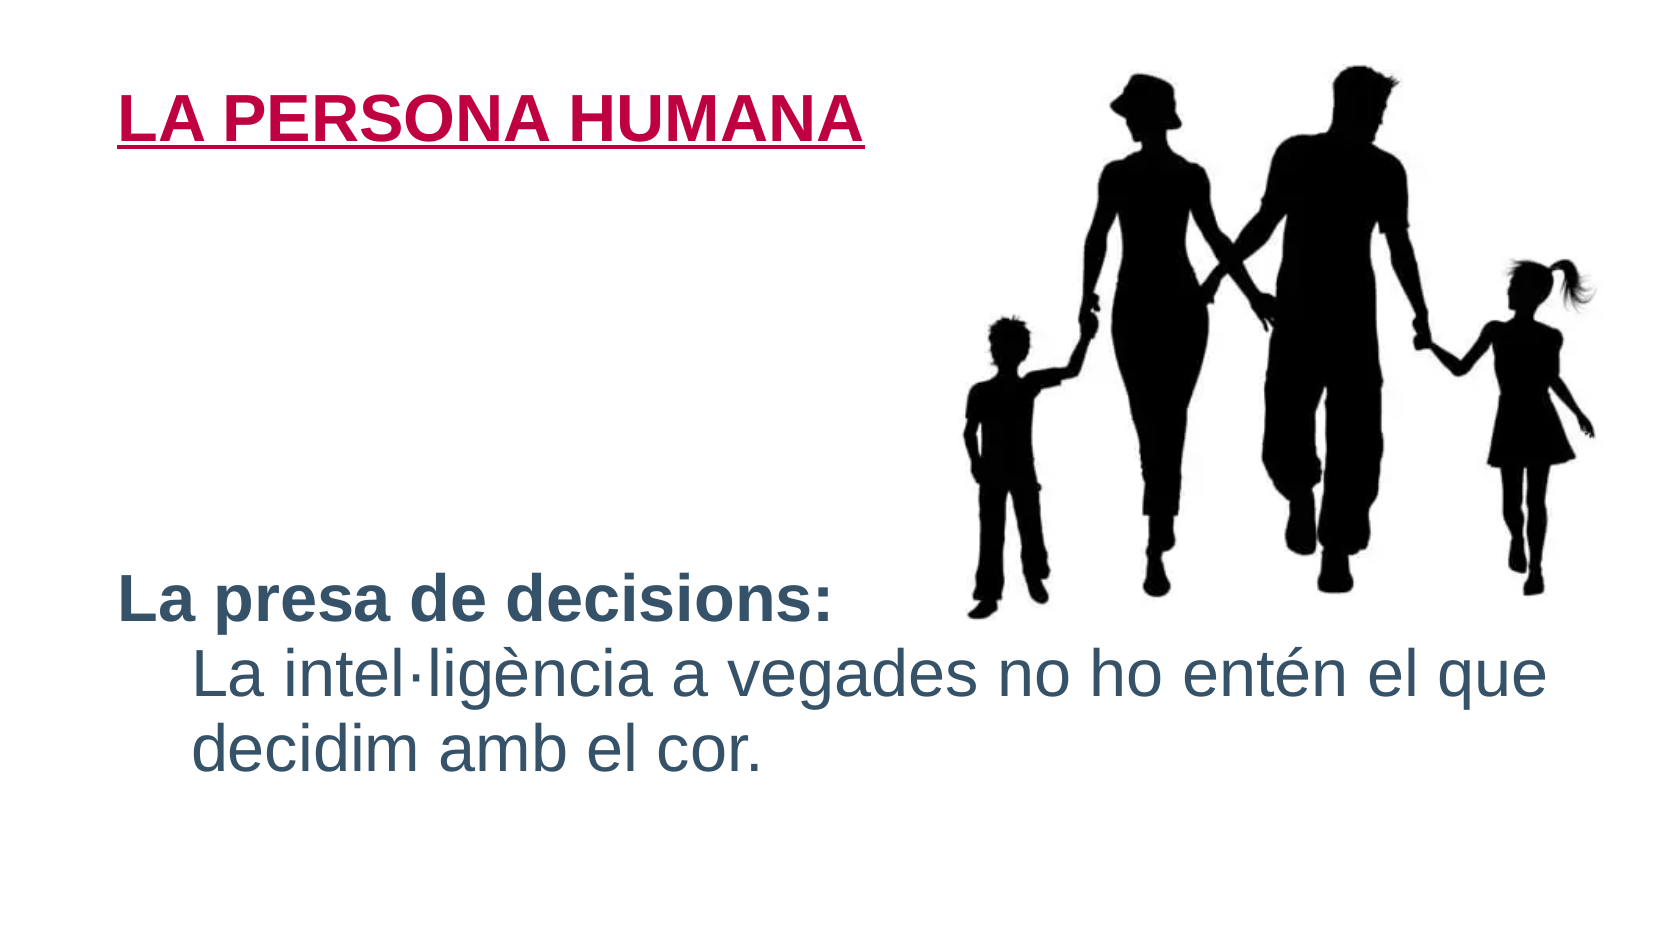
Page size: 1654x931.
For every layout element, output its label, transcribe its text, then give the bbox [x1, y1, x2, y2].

text_box La presa de decisions: La intel·ligència a vegades no ho entén el que decidim amb el cor. [117, 519, 1583, 827]
text_box LA PERSONA HUMANA [117, 70, 1051, 166]
picture [909, 5, 1654, 674]
